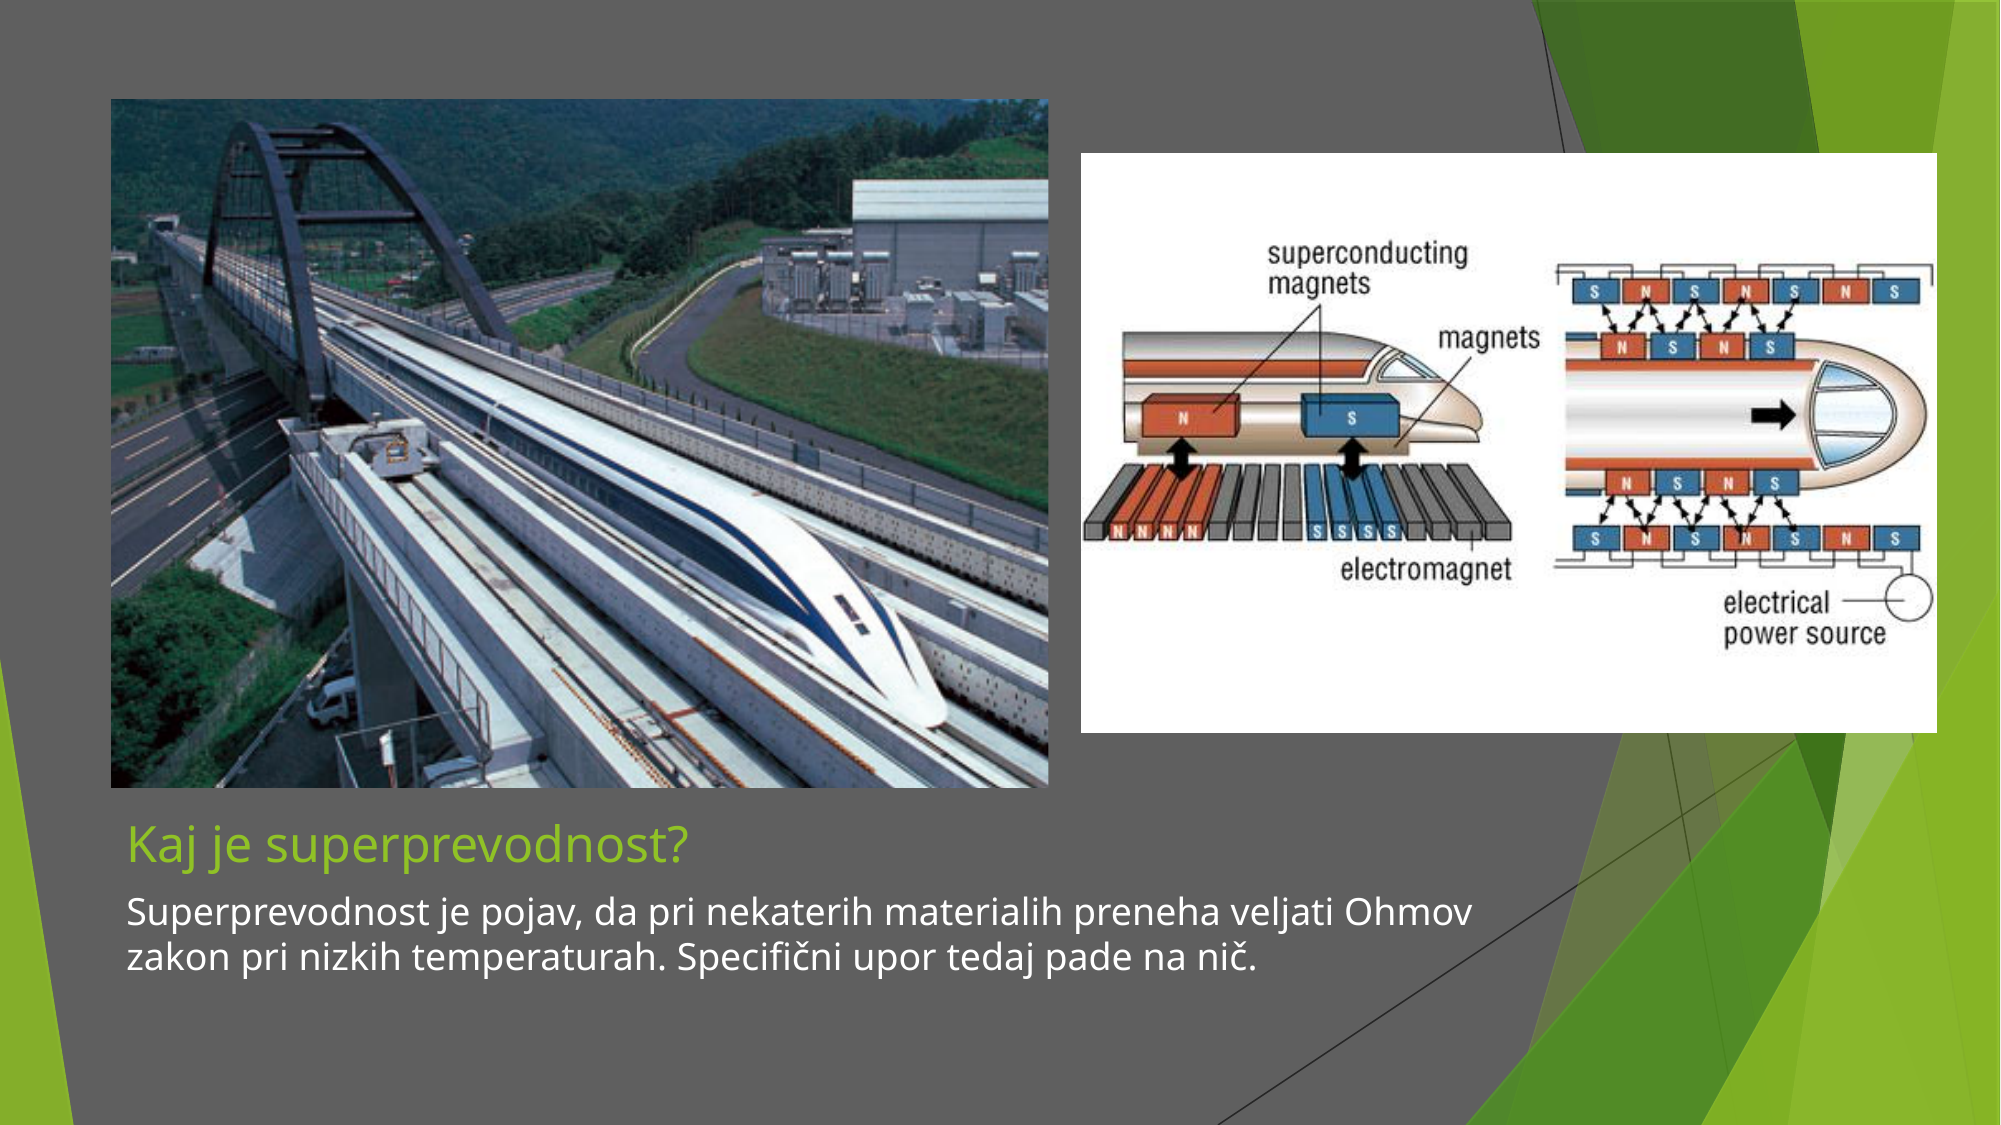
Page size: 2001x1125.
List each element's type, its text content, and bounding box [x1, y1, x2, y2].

title Kaj je superprevodnost? [111, 787, 1522, 880]
picture [111, 99, 1049, 788]
list Superprevodnost je pojav, da pri nekaterih materialih preneha veljati Ohmov zakon pri nizkih temperaturah. Specifični upor tedaj pade na nič. [111, 880, 1522, 1100]
picture [1081, 153, 1937, 733]
